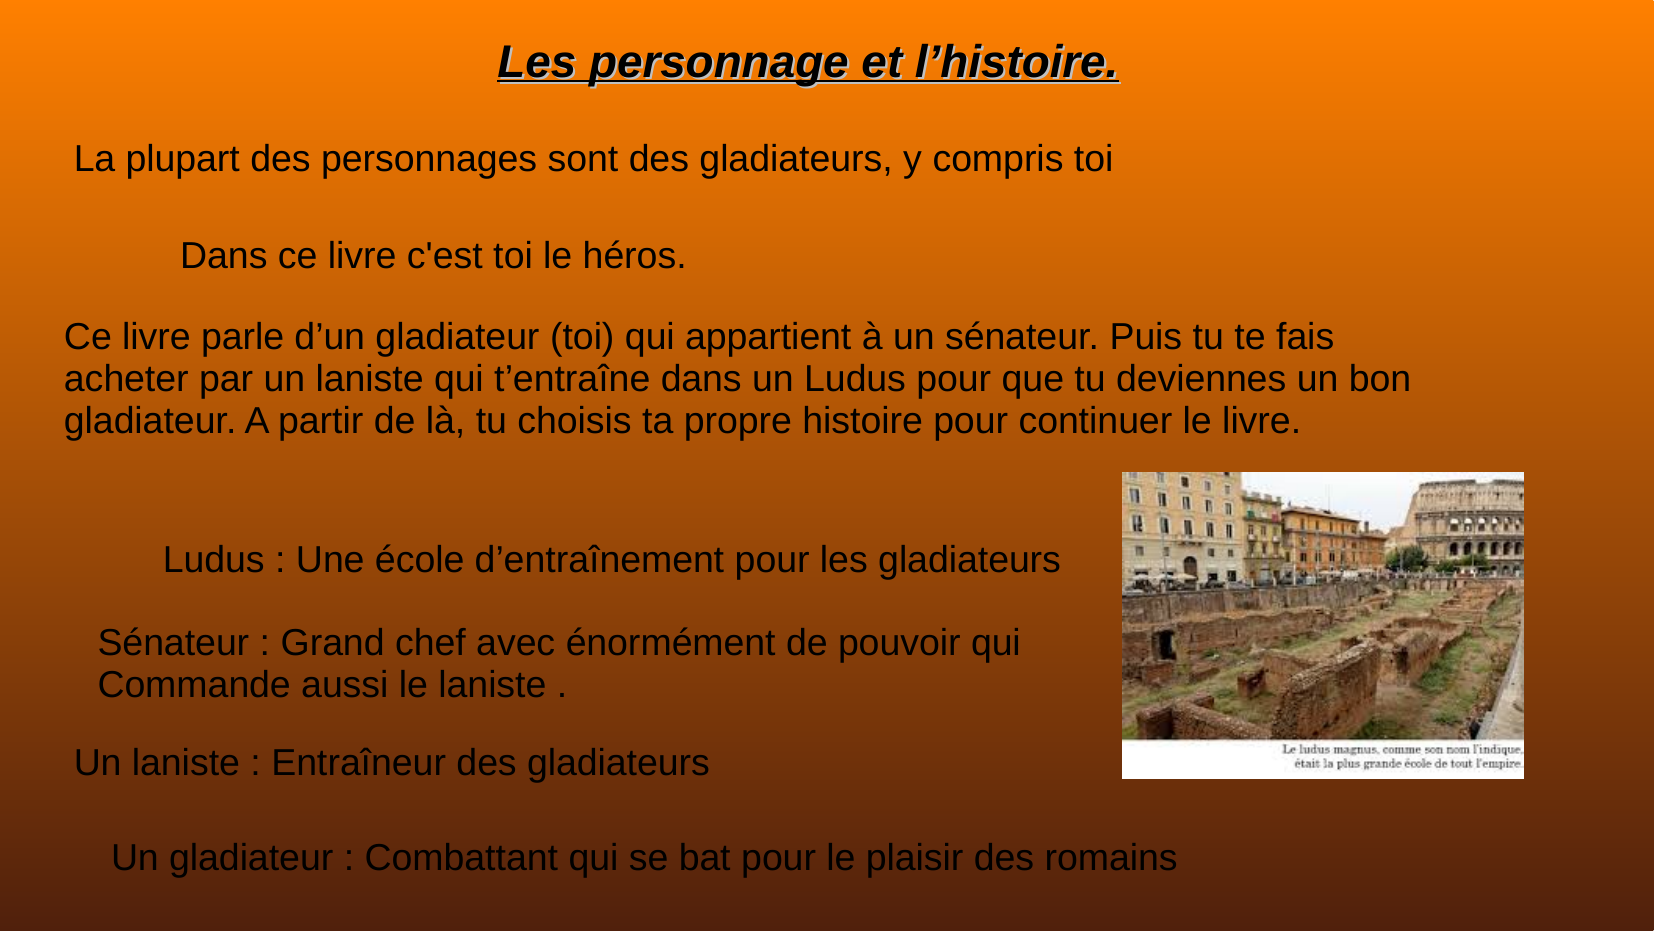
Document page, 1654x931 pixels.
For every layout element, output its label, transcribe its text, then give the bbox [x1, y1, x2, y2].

text_box Dans ce livre c'est toi le héros. [165, 226, 1135, 284]
text_box Ludus : Une école d’entraînement pour les gladiateurs [148, 531, 1087, 589]
text_box Ce livre parle d’un gladiateur (toi) qui appartient à un sénateur. Puis tu te fais acheter par un laniste qui t’entraîne dans un Ludus pour que tu deviennes un bon gladiateur. A partir de là, tu choisis ta propre histoire pour continuer le livre. [49, 308, 1437, 449]
text_box Un laniste : Entraîneur des gladiateurs [59, 734, 726, 792]
picture [1122, 472, 1524, 779]
text_box Sénateur : Grand chef avec énormément de pouvoir qui Commande aussi le laniste . [82, 614, 1037, 714]
text_box Les personnage et l’histoire. [482, 28, 1134, 95]
text_box Un gladiateur : Combattant qui se bat pour le plaisir des romains [96, 829, 1193, 886]
text_box La plupart des personnages sont des gladiateurs, y compris toi [59, 129, 1158, 187]
